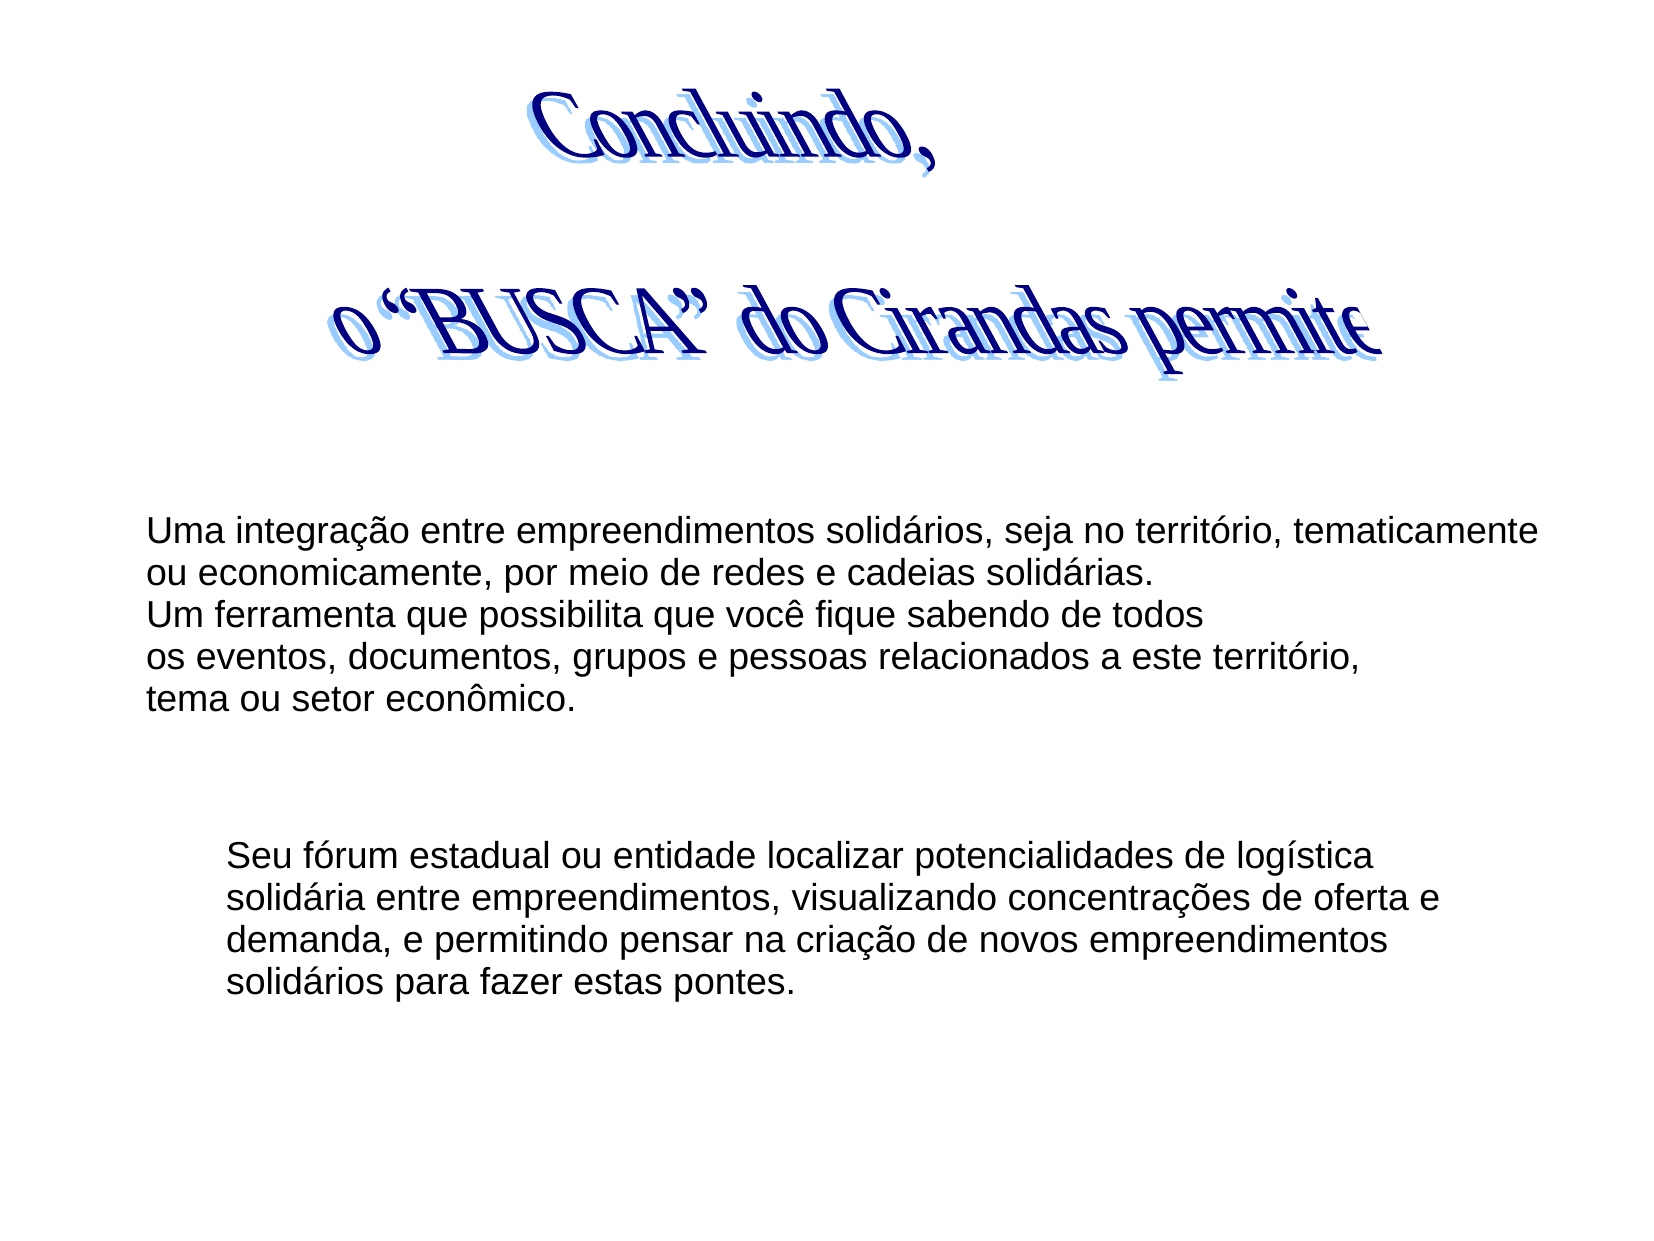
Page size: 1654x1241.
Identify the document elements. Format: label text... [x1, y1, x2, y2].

text_box Concluindo, o “BUSCA” do Cirandas permite [526, 288, 586, 355]
text_box Concluindo, o “BUSCA” do Cirandas permite [1312, 297, 1358, 355]
text_box Concluindo, o “BUSCA” do Cirandas permite [938, 306, 1032, 355]
text_box Concluindo, o “BUSCA” do Cirandas permite [715, 110, 842, 158]
text_box Concluindo, o “BUSCA” do Cirandas permite [1202, 306, 1336, 354]
text_box Concluindo, o “BUSCA” do Cirandas permite [1342, 306, 1383, 355]
text_box Concluindo, o “BUSCA” do Cirandas permite [532, 91, 638, 158]
text_box Concluindo, o “BUSCA” do Cirandas permite [400, 287, 489, 354]
text_box Concluindo, o “BUSCA” do Cirandas permite [863, 110, 912, 158]
text_box Seu fórum estadual ou entidade localizar potencialidades de logística solidária entre empreendimentos, visualizando concentrações de oferta e demanda, e permitindo pensar na criação de novos empreendimentos solidários para fazer estas pontes. [211, 826, 1477, 1010]
text_box Concluindo, o “BUSCA” do Cirandas permite [824, 88, 882, 158]
text_box Concluindo, o “BUSCA” do Cirandas permite [459, 288, 540, 355]
text_box Concluindo, o “BUSCA” do Cirandas permite [780, 306, 828, 355]
text_box Concluindo, o “BUSCA” do Cirandas permite [572, 288, 707, 355]
text_box Concluindo, o “BUSCA” do Cirandas permite [741, 285, 799, 355]
text_box Concluindo, o “BUSCA” do Cirandas permite [833, 288, 949, 355]
text_box Concluindo, o “BUSCA” do Cirandas permite [1013, 285, 1128, 355]
text_box Concluindo, o “BUSCA” do Cirandas permite [620, 110, 686, 157]
text_box Uma integração entre empreendimentos solidários, seja no território, tematicamente ou economicamente, por meio de redes e cadeias solidárias. Um ferramenta que possibilita que você fique sabendo de todos os eventos, documentos, grupos e pessoas relacionados a este território, tema ou setor econômico. [131, 501, 1565, 728]
text_box Concluindo, o “BUSCA” do Cirandas permite [668, 88, 740, 158]
text_box Concluindo, o “BUSCA” do Cirandas permite [333, 306, 381, 355]
text_box Concluindo, o “BUSCA” do Cirandas permite [1129, 306, 1224, 375]
